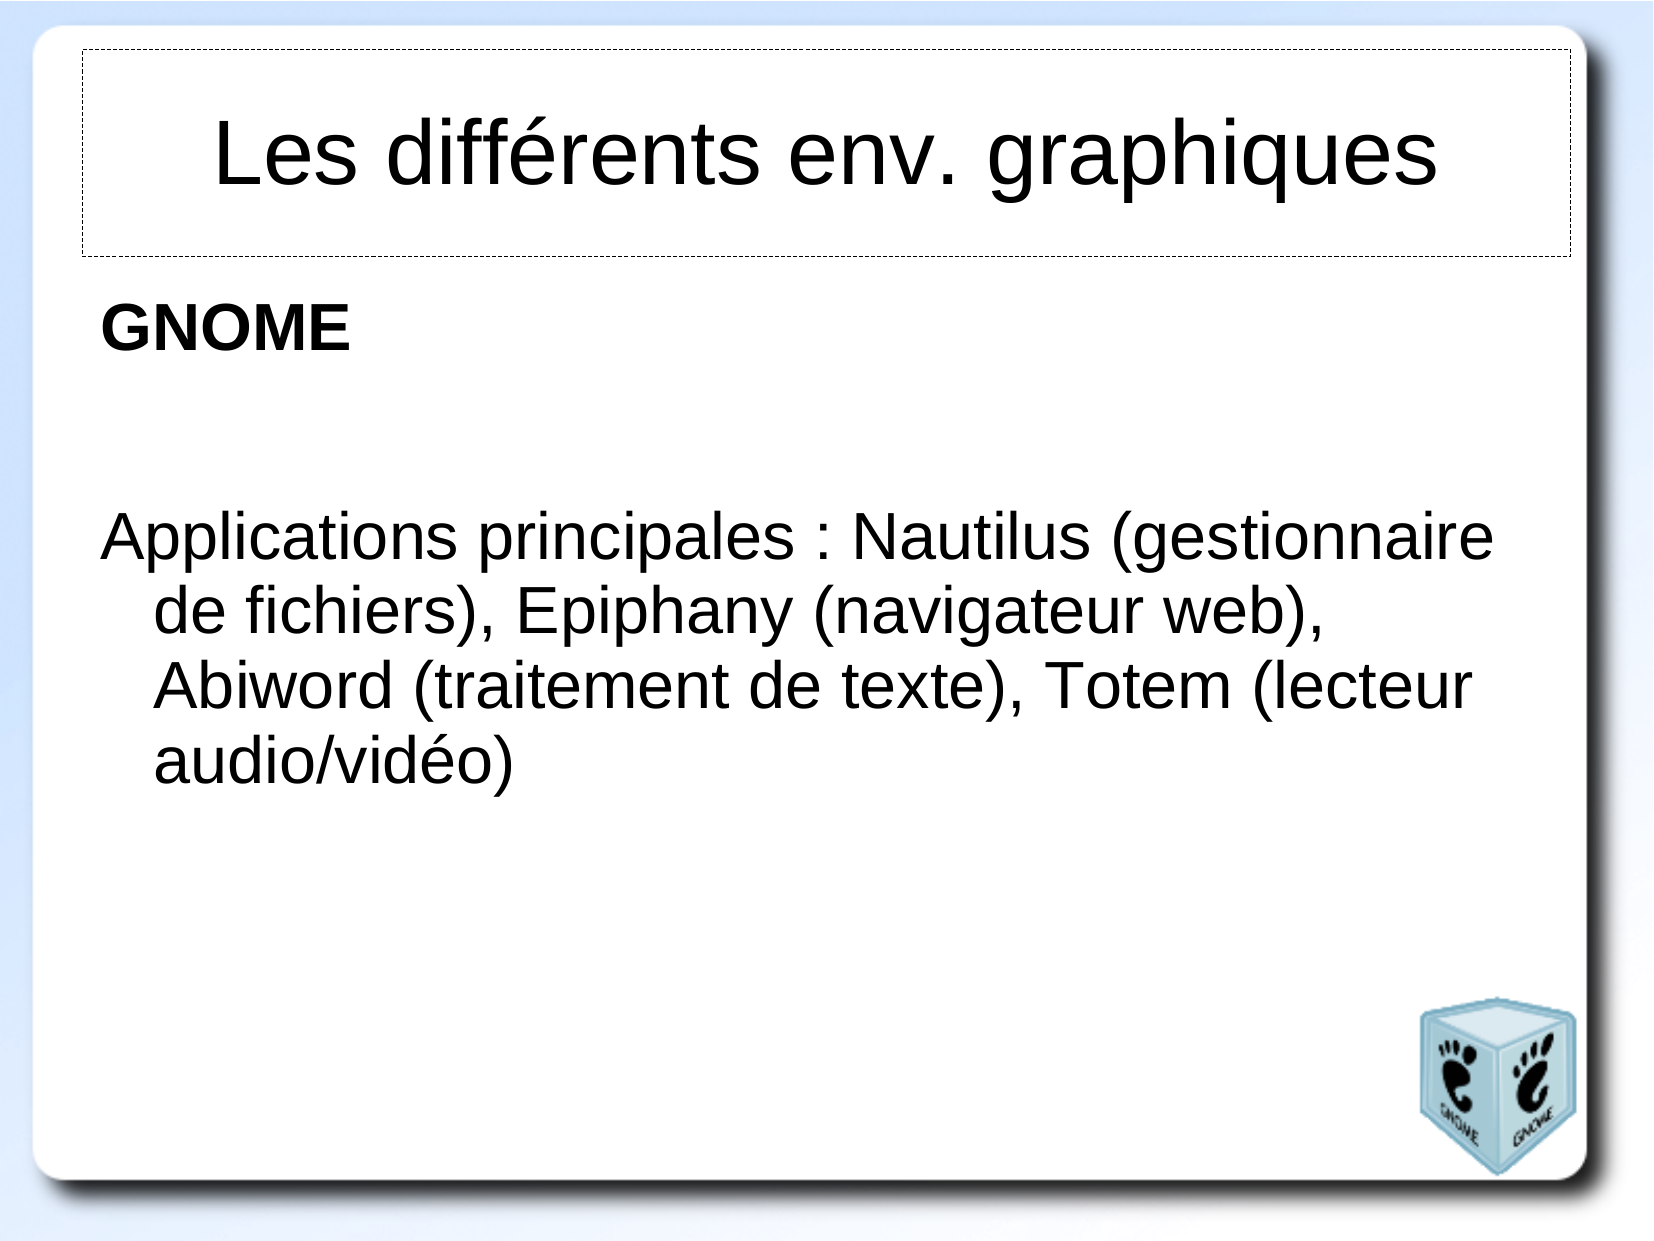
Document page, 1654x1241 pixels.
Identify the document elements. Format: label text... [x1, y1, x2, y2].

title Les différents env. graphiques [82, 49, 1571, 257]
list GNOME Applications principales : Nautilus (gestionnaire de fichiers), Epiphany (navigateur web), Abiword (traitement de texte), Totem (lecteur audio/vidéo) [82, 290, 1571, 1109]
picture [0, 1, 1654, 1241]
